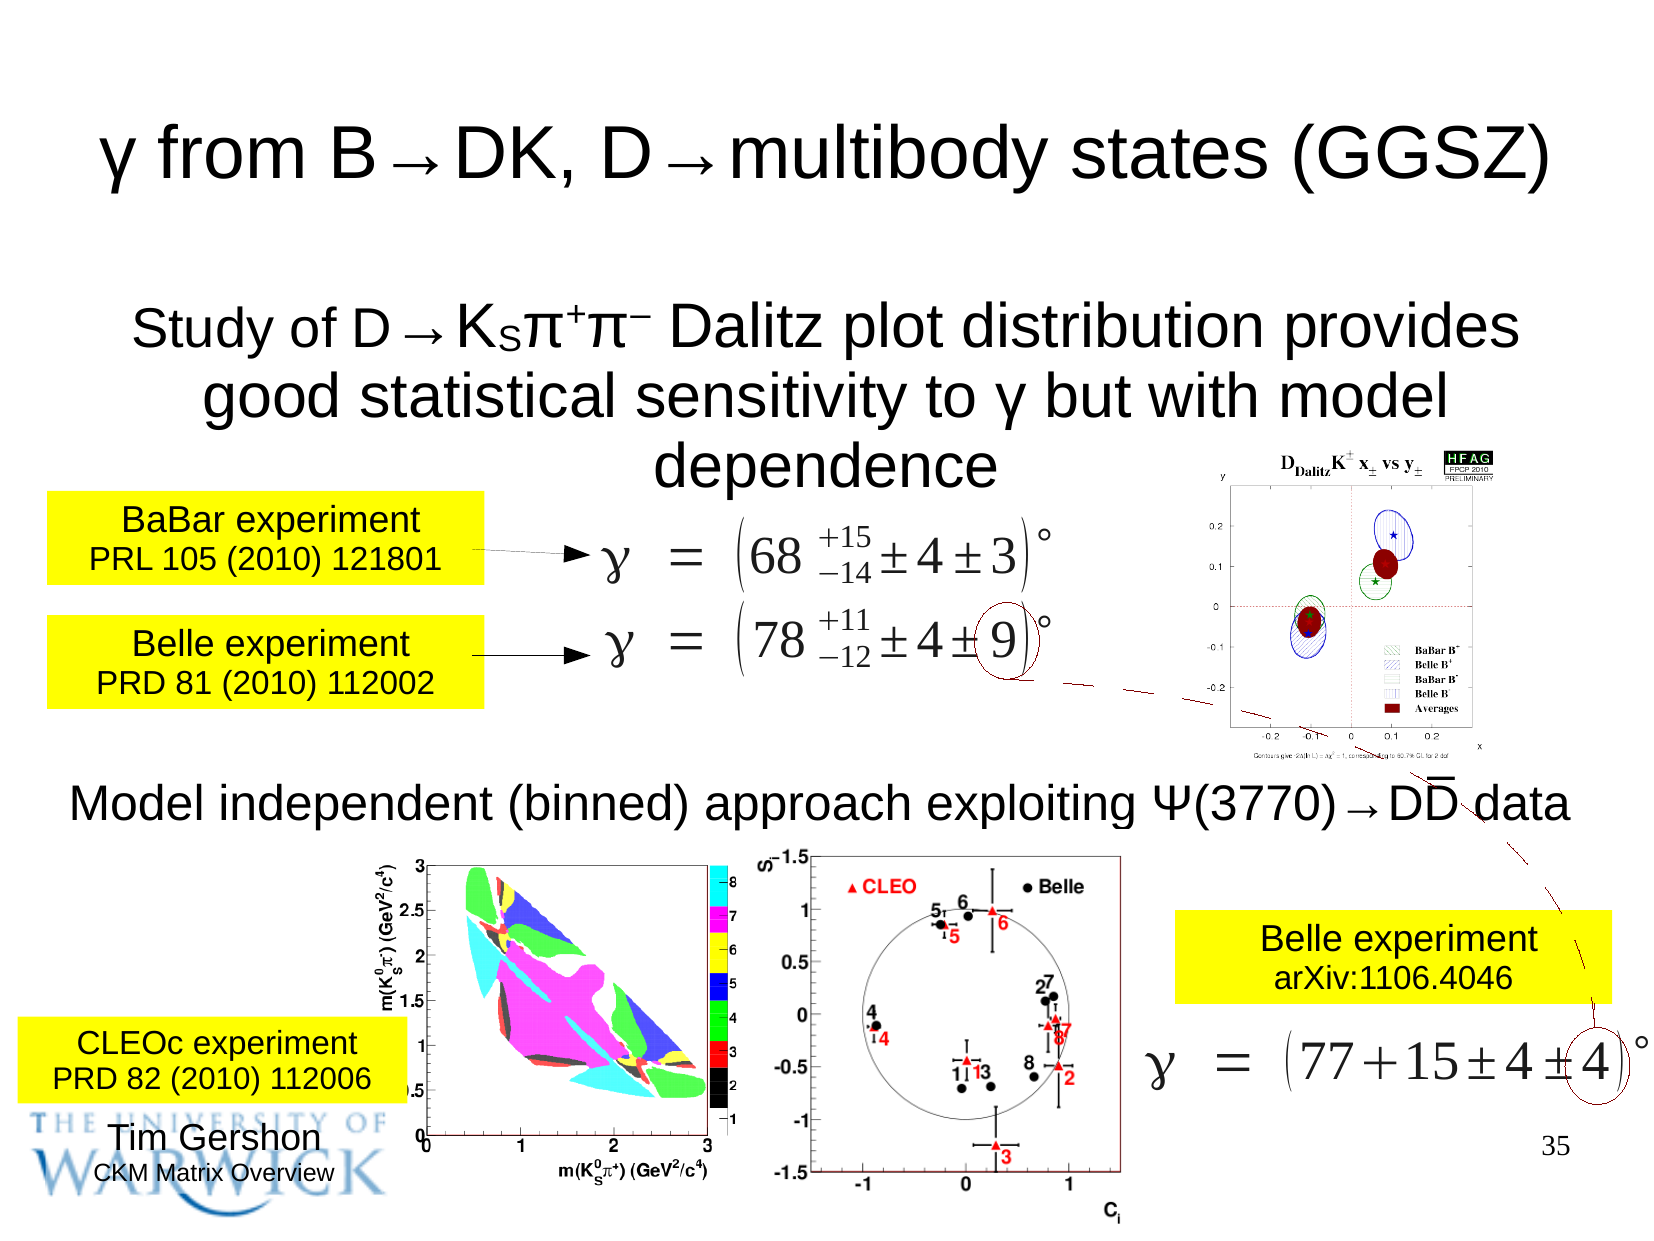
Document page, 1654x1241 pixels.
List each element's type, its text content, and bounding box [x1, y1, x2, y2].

title γ from B→DK, D→multibody states (GGSZ) [82, 49, 1571, 257]
text_box Belle experiment arXiv:1106.4046 [1175, 910, 1613, 1004]
picture [19, 829, 1147, 1233]
text_box Belle experiment PRD 81 (2010) 112002 [47, 615, 485, 709]
chart [1131, 1027, 1654, 1096]
text_box Tim Gershon CKM Matrix Overview [45, 1108, 384, 1194]
chart [588, 513, 1066, 680]
picture [1200, 425, 1502, 765]
text_box BaBar experiment PRL 105 (2010) 121801 [47, 490, 485, 585]
list Study of D→KSπ+π– Dalitz plot distribution provides good statistical sensitivity to γ but with model dependence [82, 290, 1571, 502]
text_box CLEOc experiment PRD 82 (2010) 112006 [17, 1016, 408, 1104]
text_box – [1381, 738, 1501, 810]
text_box Model independent (binned) approach exploiting Ψ(3770)→DD data [29, 767, 1625, 839]
